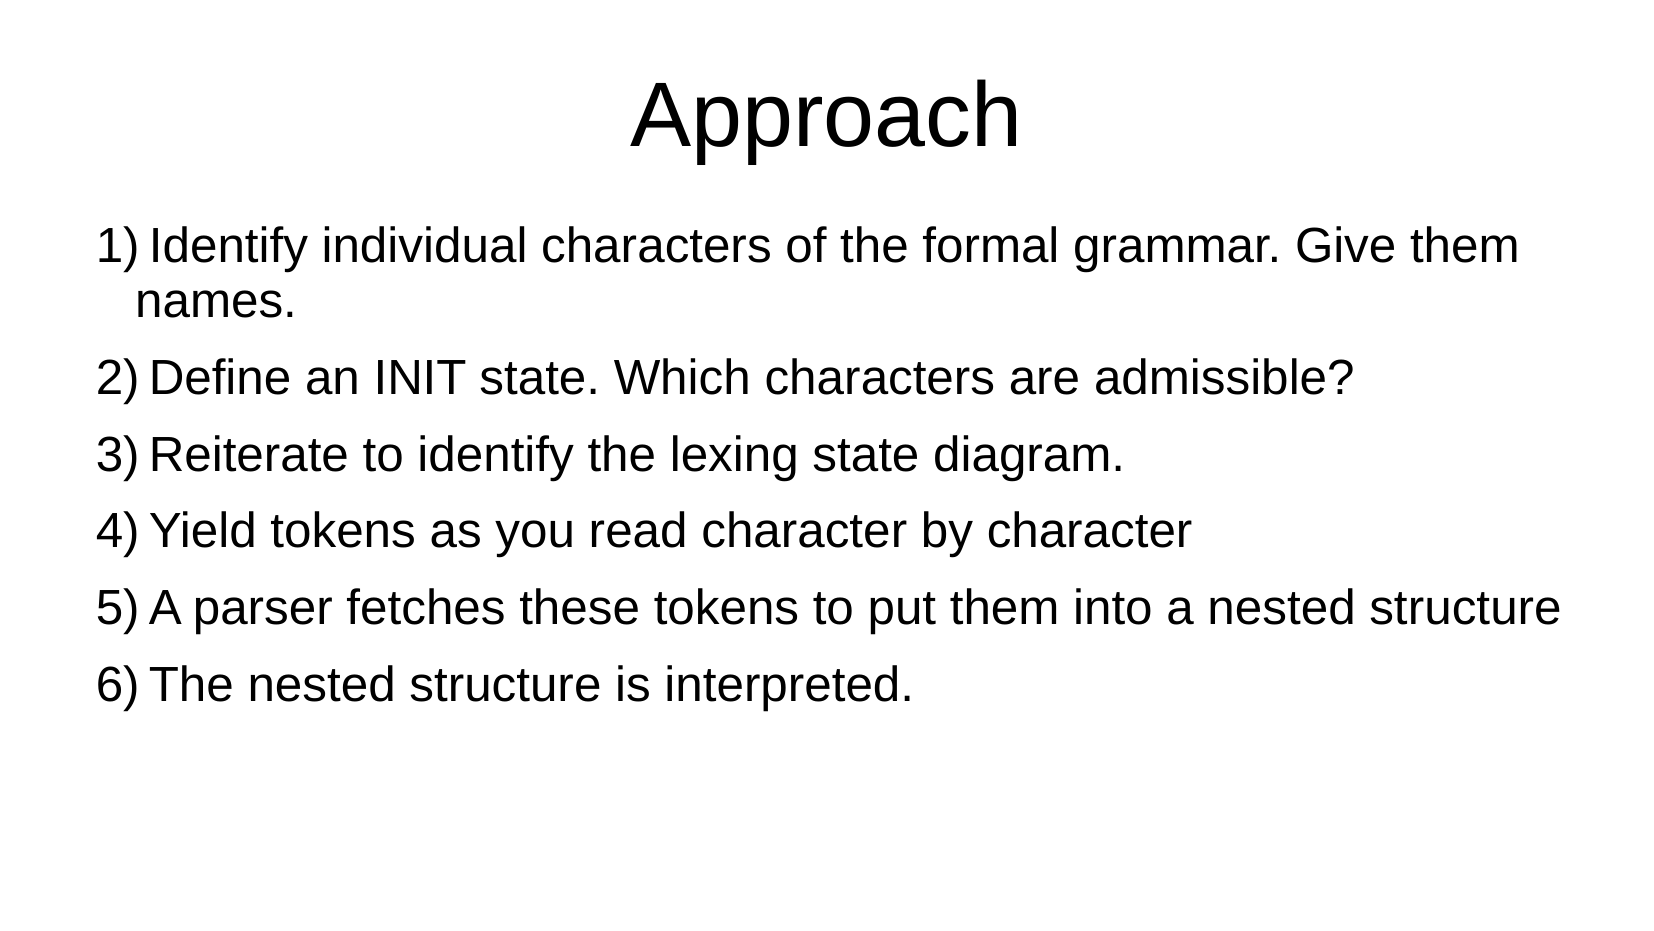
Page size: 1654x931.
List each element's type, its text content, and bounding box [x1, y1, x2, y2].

title Approach [82, 37, 1571, 193]
list Identify individual characters of the formal grammar. Give them names. Define an INIT state. Which characters are admissible? Reiterate to identify the lexing state diagram. Yield tokens as you read character by character A parser fetches these tokens to put them into a nested structure The nested structure is interpreted. [82, 217, 1571, 758]
